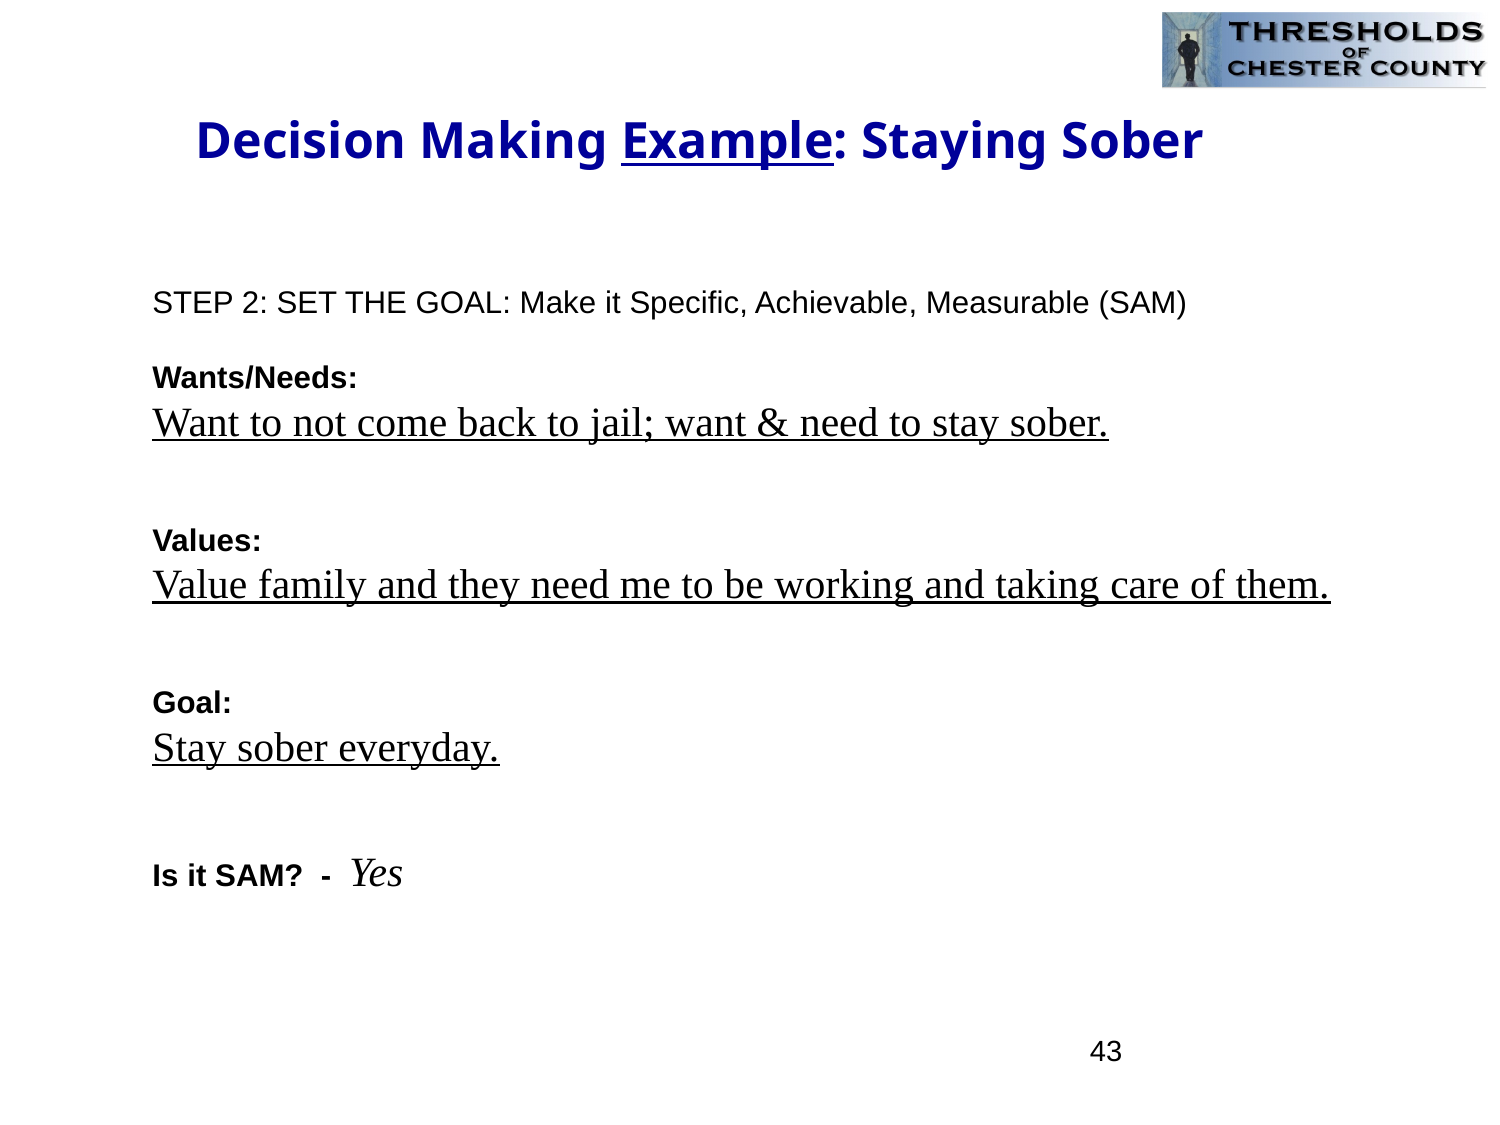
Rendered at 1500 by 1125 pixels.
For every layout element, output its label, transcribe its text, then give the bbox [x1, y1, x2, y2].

text_box STEP 2: SET THE GOAL: Make it Specific, Achievable, Measurable (SAM) Wants/Needs: Want to not come back to jail; want & need to stay sober. Values: Value family and they need me to be working and taking care of them. Goal: Stay sober everyday. Is it SAM? - Yes [137, 275, 1413, 909]
text_box Decision Making Example: Staying Sober [125, 101, 1276, 178]
text_box 43 [1074, 1025, 1388, 1101]
